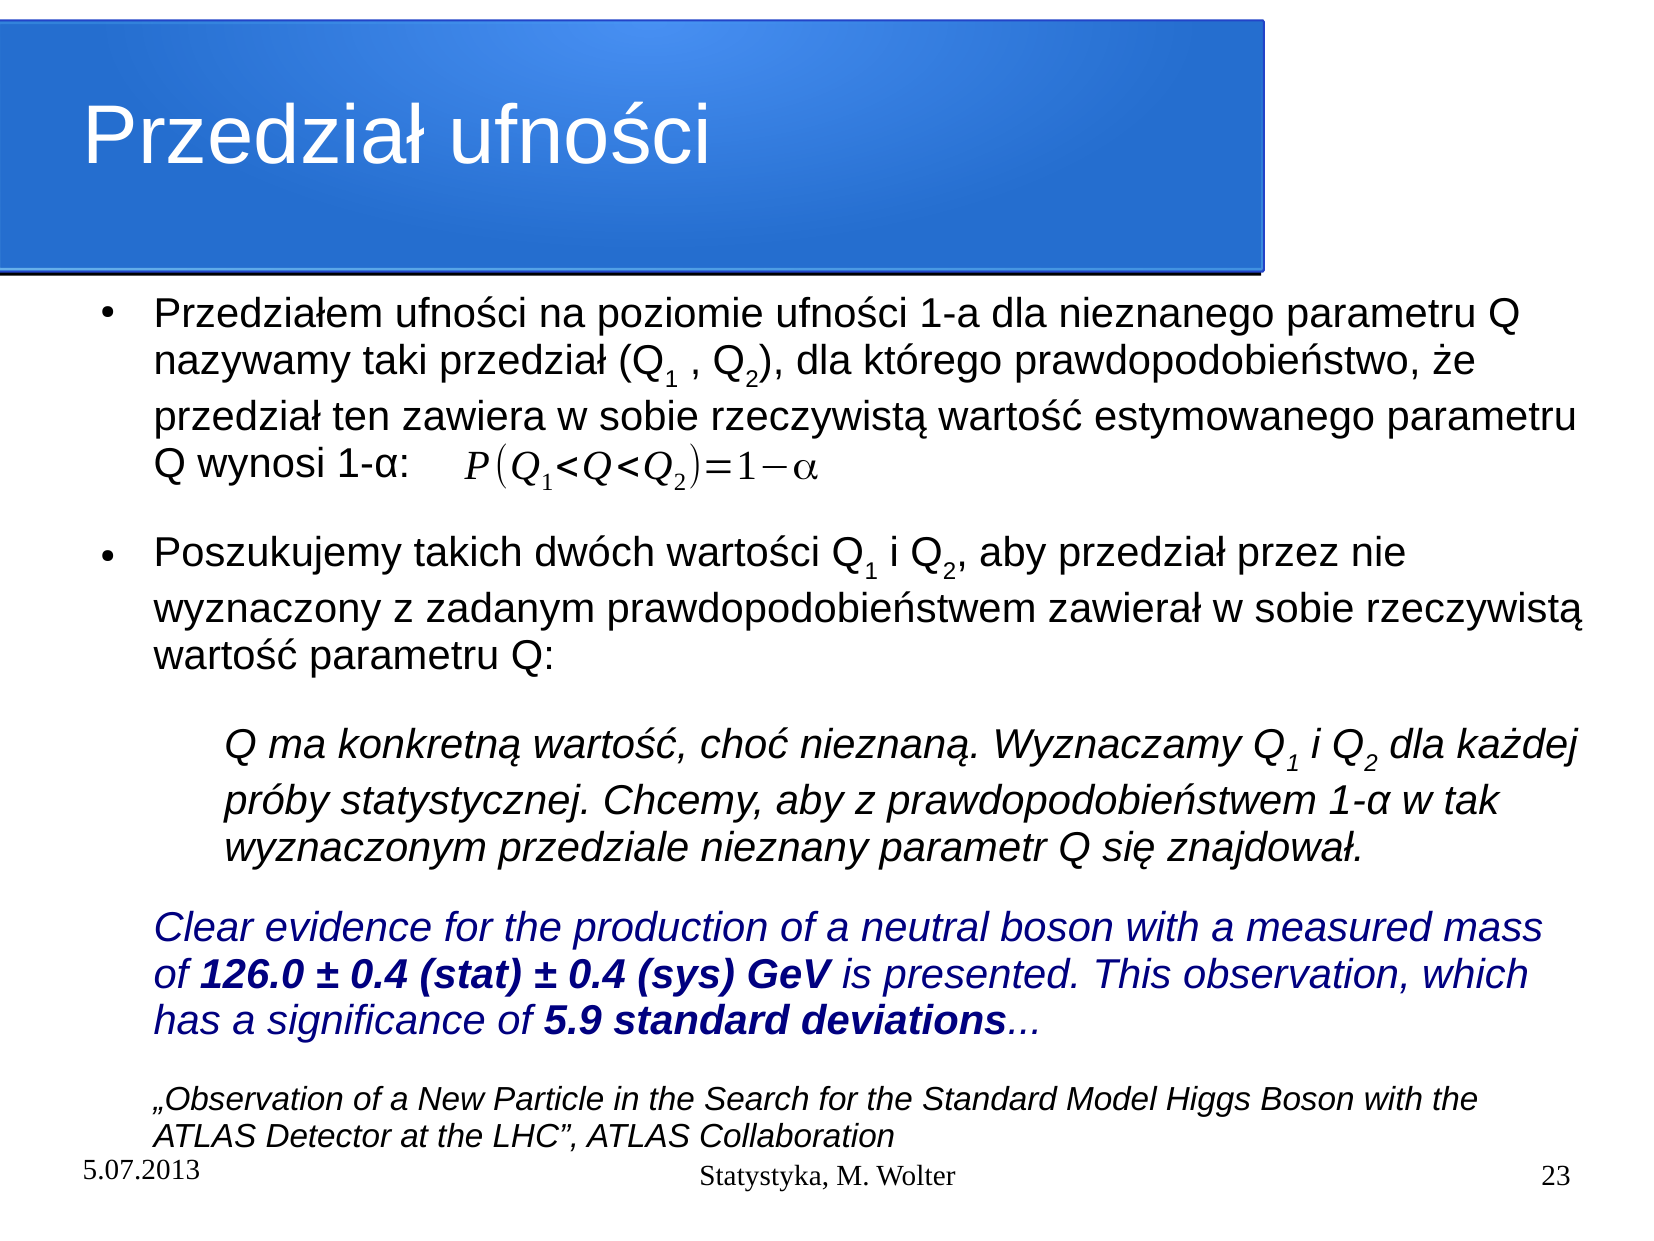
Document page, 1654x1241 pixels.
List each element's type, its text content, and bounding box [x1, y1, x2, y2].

chart [456, 442, 826, 496]
title Przedział ufności [82, 31, 1250, 239]
list Przedziałem ufności na poziomie ufności 1-a dla nieznanego parametru Q nazywamy taki przedział (Q1 , Q2), dla którego prawdopodobieństwo, że przedział ten zawiera w sobie rzeczywistą wartość estymowanego parametru Q wynosi 1-α: Poszukujemy takich dwóch wartości Q1 i Q2, aby przedział przez nie wyznaczony z zadanym prawdopodobieństwem zawierał w sobie rzeczywistą wartość parametru Q: Q ma konkretną wartość, choć nieznaną. Wyznaczamy Q1 i Q2 dla każdej próby statystycznej. Chcemy, aby z prawdopodobieństwem 1-α w tak wyznaczonym przedziale nieznany parametr Q się znajdował. Clear evidence for the production of a neutral boson with a measured mass of 126.0 ± 0.4 (stat) ± 0.4 (sys) GeV is presented. This observation, which has a signiﬁcance of 5.9 standard deviations... „Observation of a New Particle in the Search for the Standard Model Higgs Boson with the ATLAS Detector at the LHC”, ATLAS Collaboration [82, 290, 1591, 1241]
